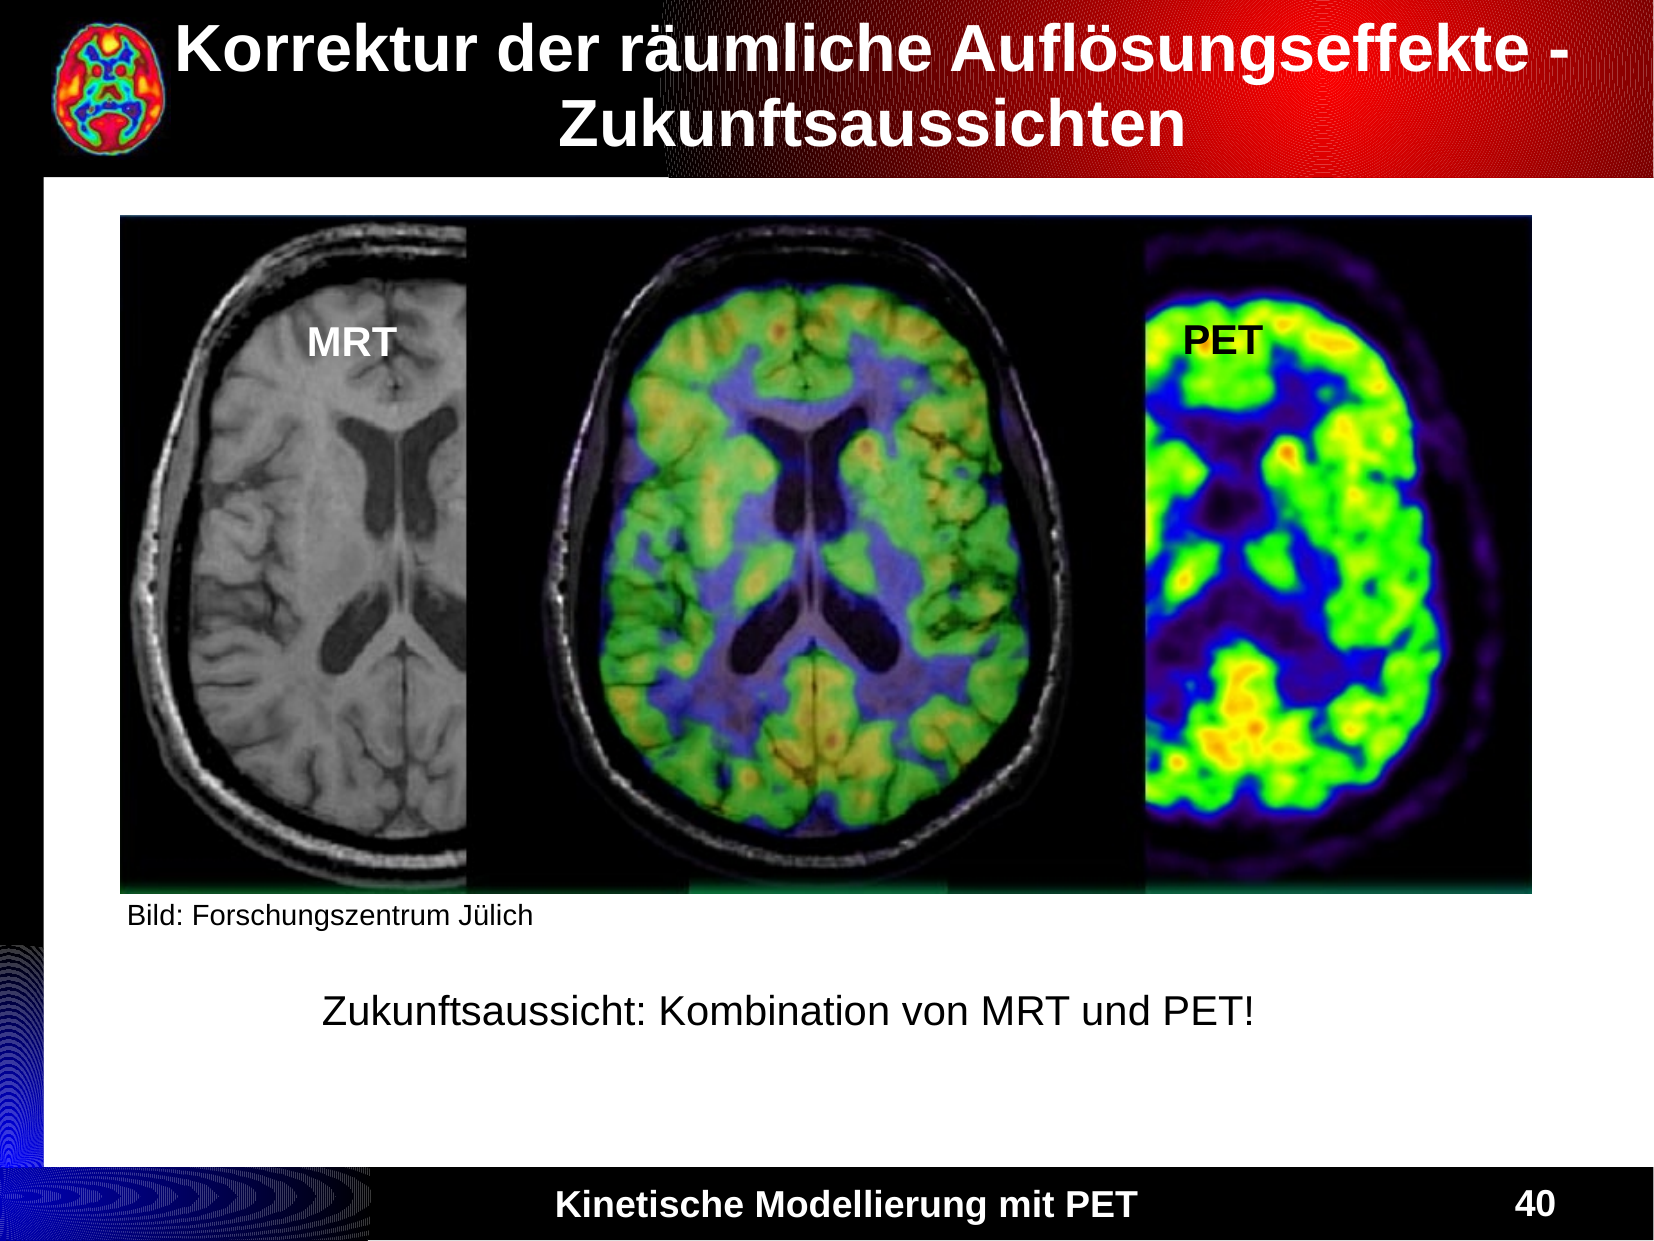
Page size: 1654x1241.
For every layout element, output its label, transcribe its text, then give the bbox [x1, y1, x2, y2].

text_box MRT [292, 311, 443, 374]
picture [51, 17, 146, 160]
text_box PET [1167, 309, 1286, 372]
text_box Zukunftsaussicht: Kombination von MRT und PET! [307, 980, 1317, 1042]
text_box [0, 0, 1654, 1241]
picture [120, 215, 1532, 894]
title Korrektur der räumliche Auflösungseffekte - Zukunftsaussichten [146, 10, 1601, 161]
text_box 55 [1422, 1175, 1649, 1234]
text_box Kinetische Modellierung mit PET [512, 1176, 1182, 1235]
text_box Bild: Forschungszentrum Jülich [112, 891, 1205, 940]
